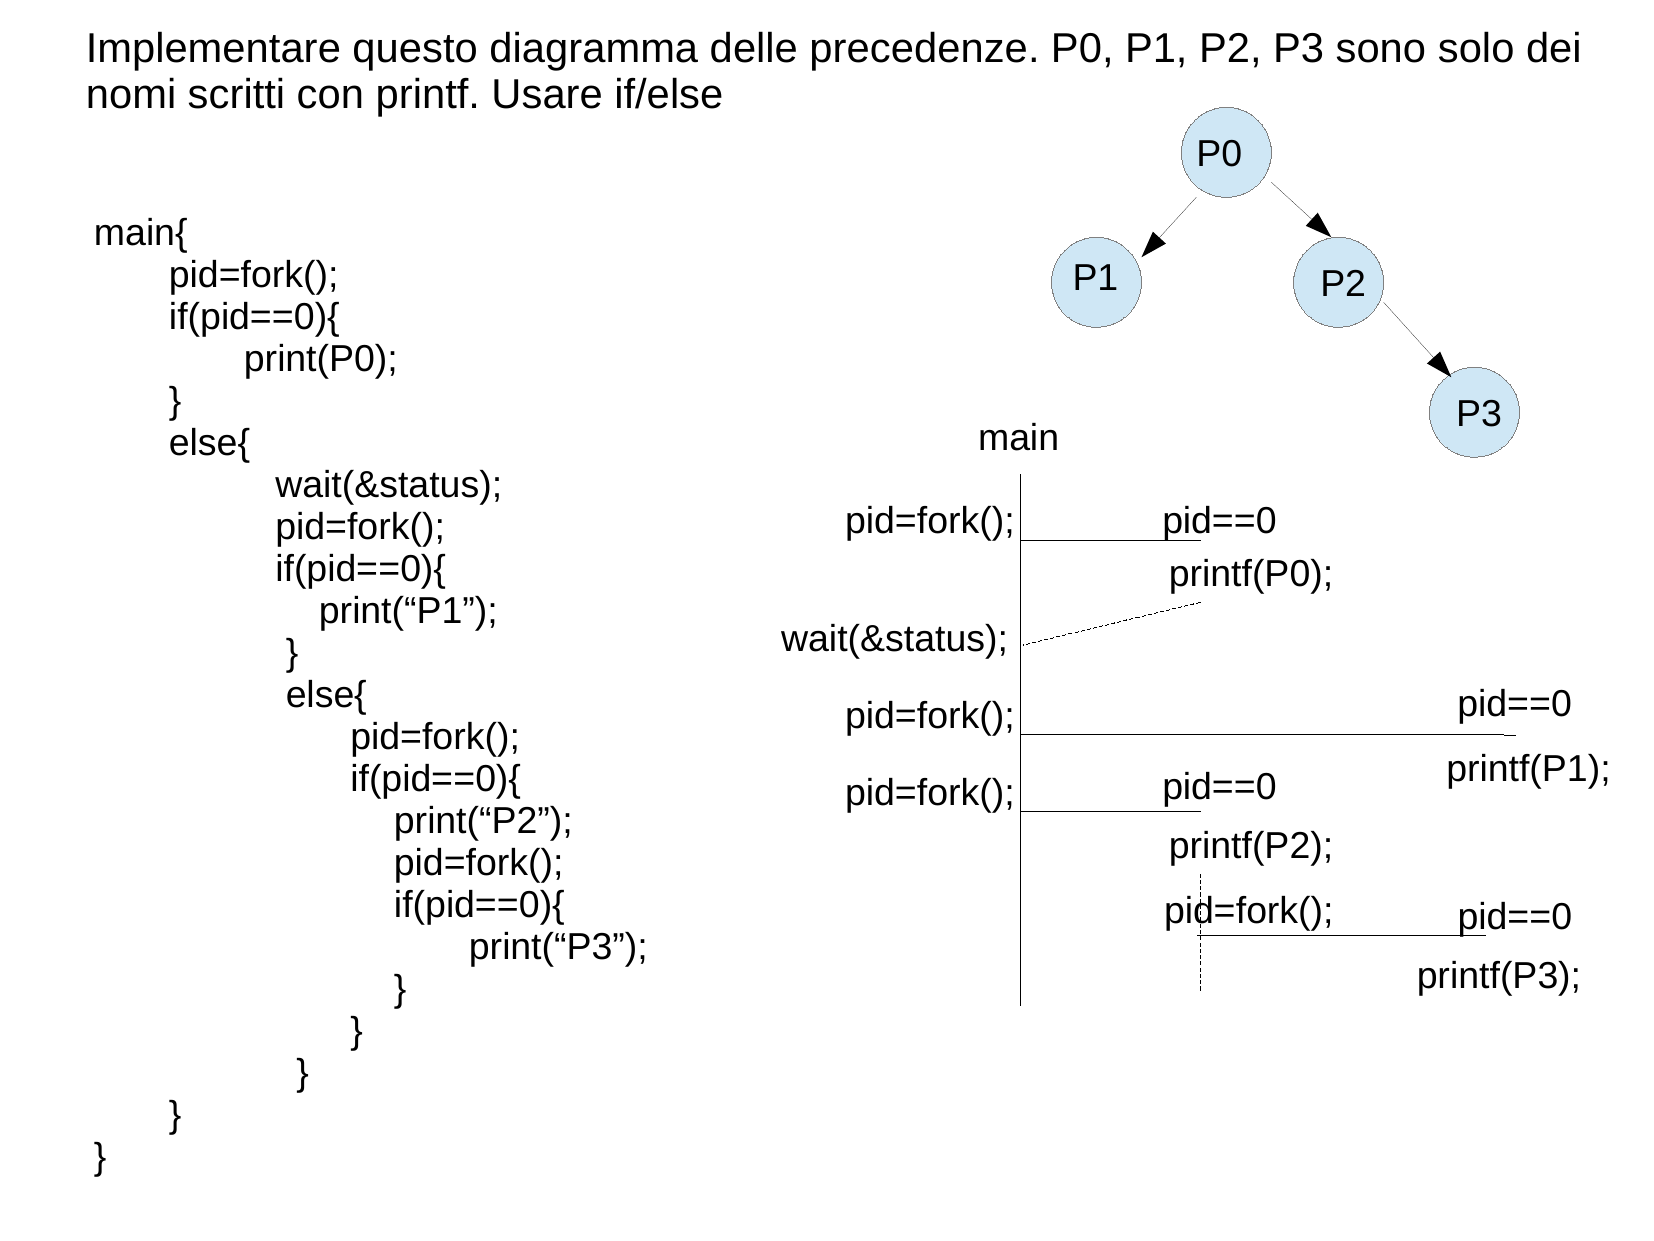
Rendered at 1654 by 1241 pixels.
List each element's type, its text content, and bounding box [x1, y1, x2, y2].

text_box [1066, 237, 1127, 249]
text_box pid==0 [1147, 758, 1292, 816]
text_box [1051, 260, 1057, 304]
text_box [1193, 183, 1260, 198]
text_box main [963, 409, 1075, 466]
text_box [1429, 367, 1511, 458]
text_box pid=fork(); [1149, 882, 1349, 940]
text_box main{ pid=fork(); if(pid==0){ print(P0); } else{ wait(&status); pid=fork(); if(pid==0){ print(“P1”); } else{ pid=fork(); if(pid==0){ print(“P2”); pid=fork(); if(pid==0){ print(“P3”); } } } } } [79, 204, 950, 1209]
text_box printf(P1); [1431, 740, 1654, 798]
list Implementare questo diagramma delle precedenze. P0, P1, P2, P3 sono solo dei nomi scritti con printf. Usare if/else [15, 24, 1636, 142]
text_box pid=fork(); [830, 764, 1030, 821]
text_box pid==0 [1442, 675, 1587, 733]
text_box P1 [1057, 249, 1208, 307]
text_box pid==0 [1442, 888, 1588, 946]
text_box [1190, 107, 1263, 125]
text_box printf(P3); [1402, 947, 1603, 1004]
text_box P2 [1305, 255, 1456, 313]
text_box [1058, 307, 1135, 328]
text_box pid=fork(); [830, 492, 1030, 550]
text_box [1293, 237, 1375, 328]
text_box pid==0 [1147, 492, 1292, 550]
text_box printf(P0); [1154, 545, 1411, 603]
text_box P0 [1181, 125, 1332, 183]
text_box P3 [1441, 385, 1592, 443]
text_box pid=fork(); [830, 687, 1030, 745]
text_box wait(&status); [766, 610, 1024, 668]
text_box printf(P2); [1154, 817, 1411, 875]
